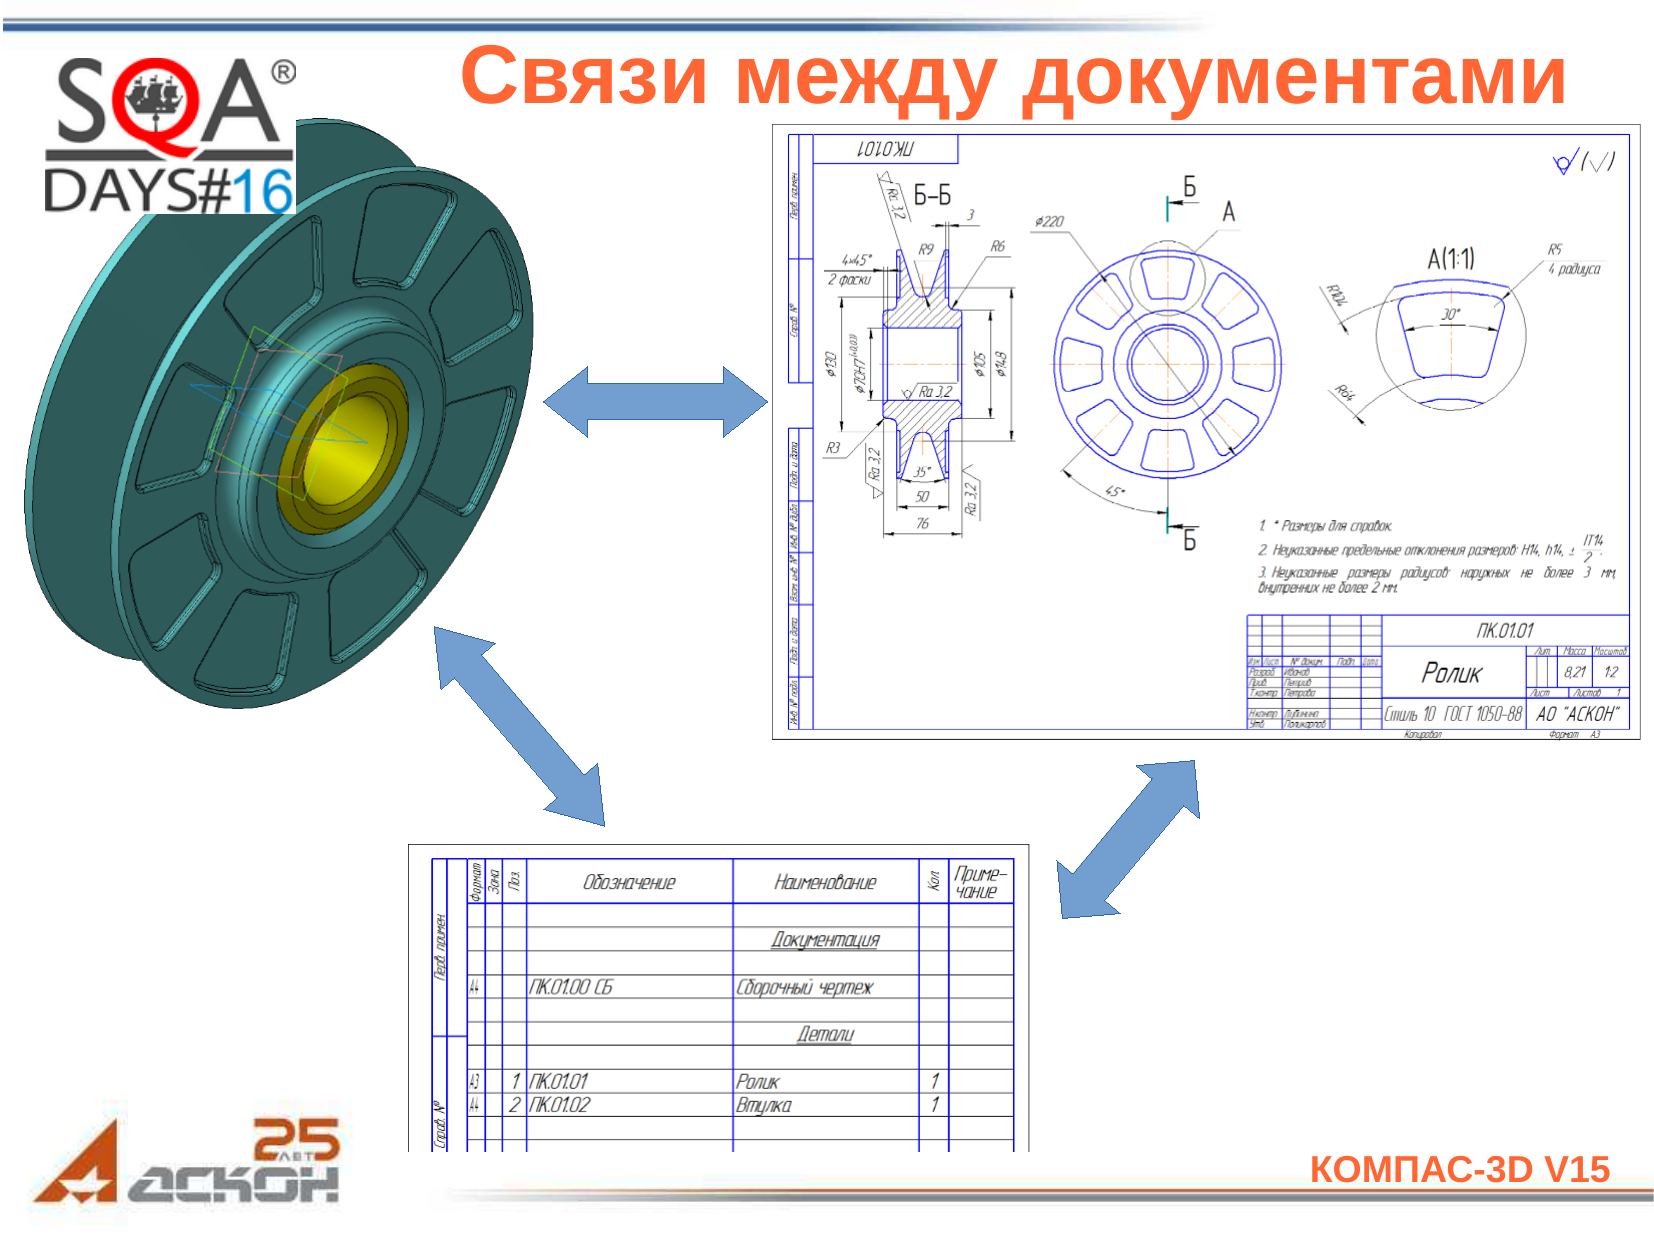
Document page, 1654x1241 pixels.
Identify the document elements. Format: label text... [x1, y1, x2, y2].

text_box [543, 366, 768, 438]
text_box [1056, 760, 1200, 919]
text_box [434, 626, 605, 827]
title Связи между документами [82, 25, 1571, 125]
picture [3, 0, 1654, 1241]
